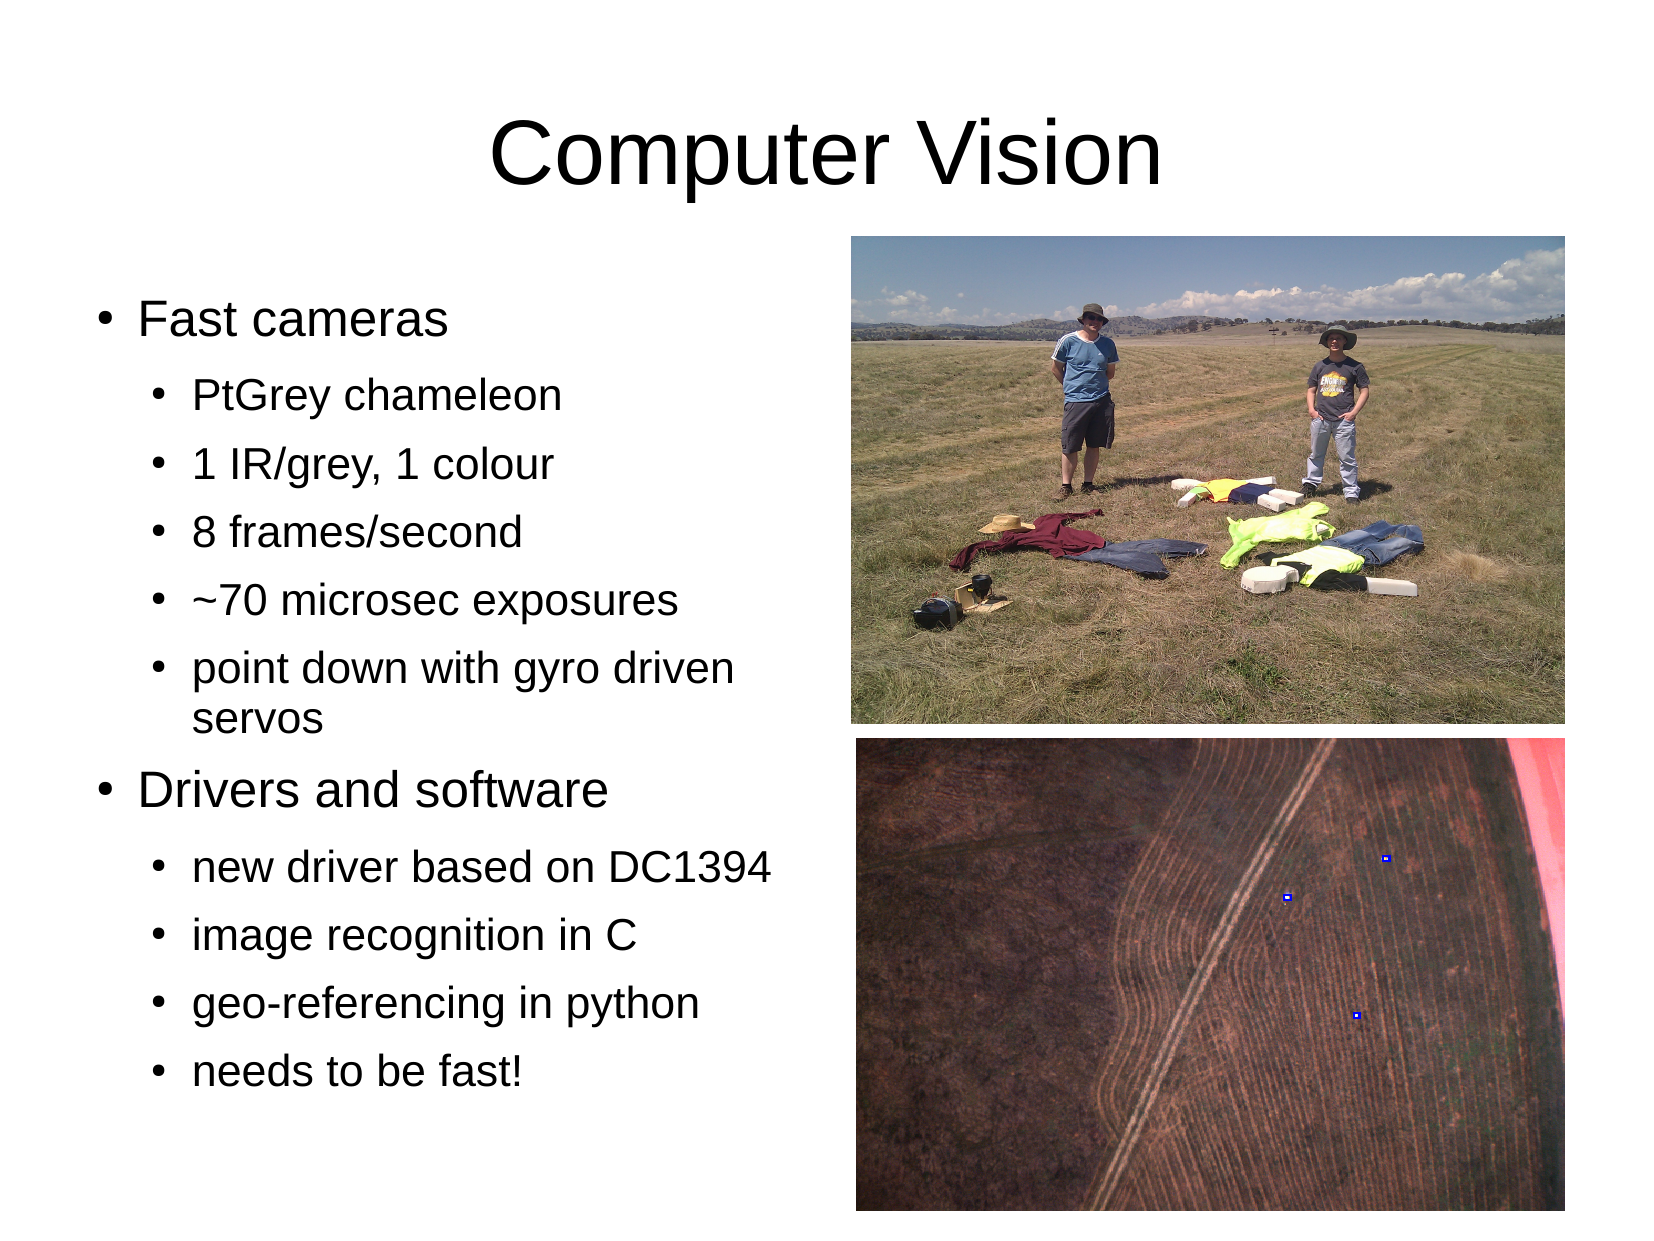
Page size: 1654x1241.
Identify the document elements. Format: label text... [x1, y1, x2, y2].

picture [856, 738, 1565, 1211]
list Fast cameras PtGrey chameleon 1 IR/grey, 1 colour 8 frames/second ~70 microsec exposures point down with gyro driven servos Drivers and software new driver based on DC1394 image recognition in C geo-referencing in python needs to be fast! [82, 290, 809, 1109]
title Computer Vision [82, 49, 1571, 257]
picture [851, 236, 1565, 724]
